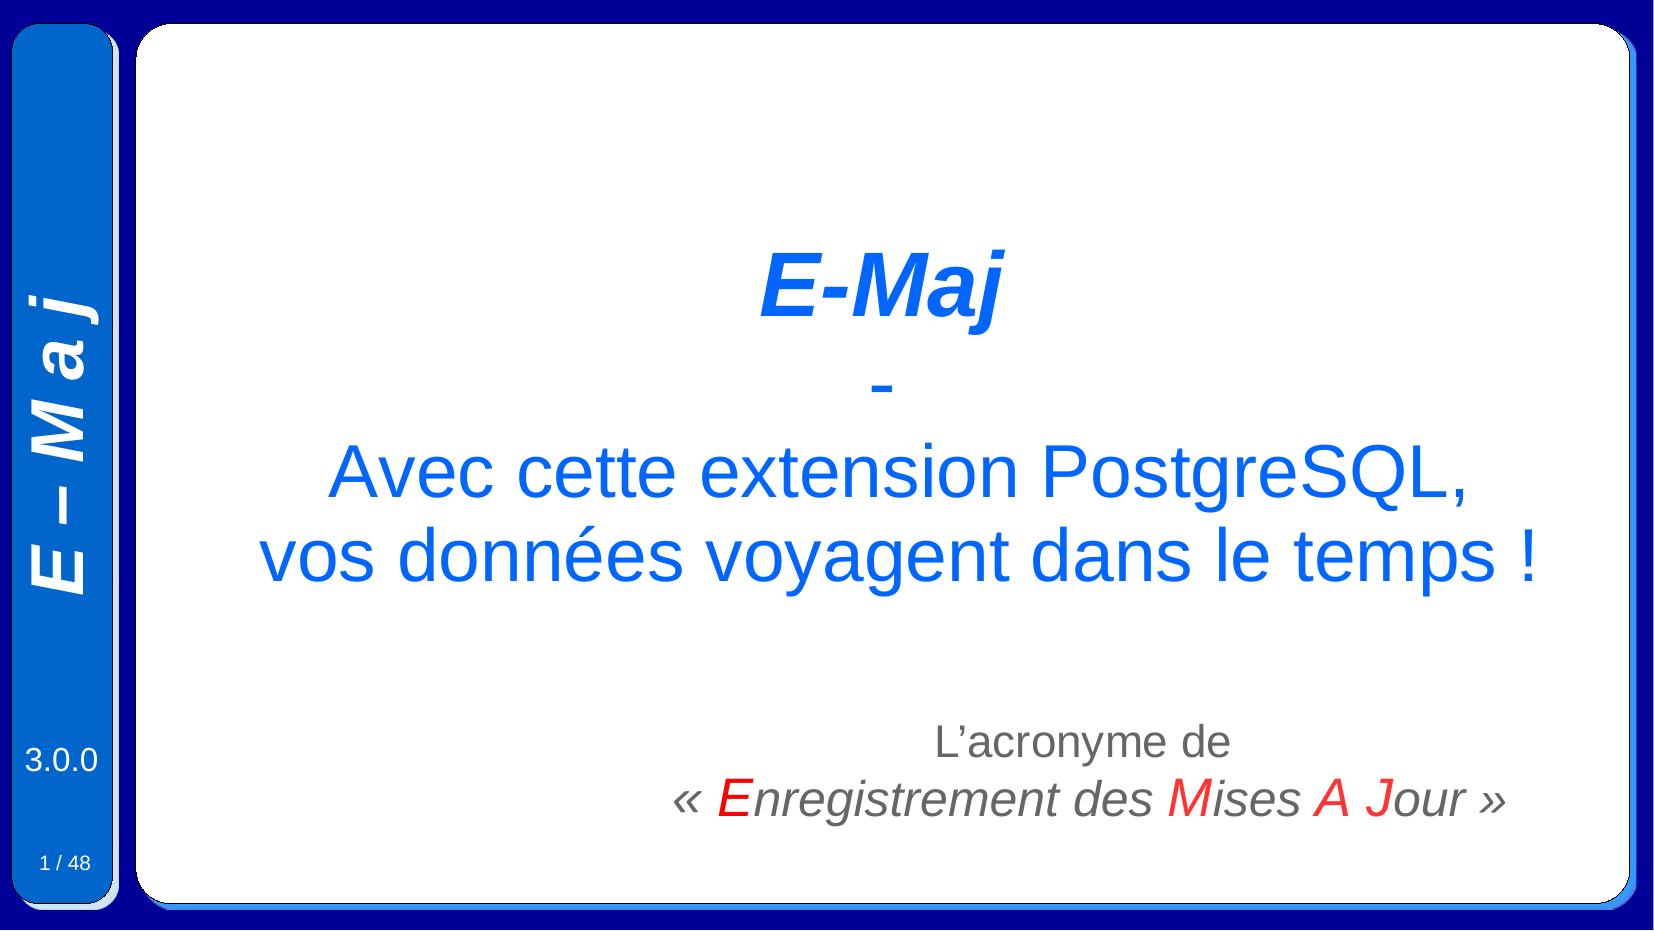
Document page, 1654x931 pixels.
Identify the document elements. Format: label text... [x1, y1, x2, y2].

subtitle E-Maj - Avec cette extension PostgreSQL, vos données voyagent dans le temps ! [194, 111, 1570, 832]
text_box L’acronyme de « Enregistrement des Mises A Jour » [602, 708, 1577, 875]
